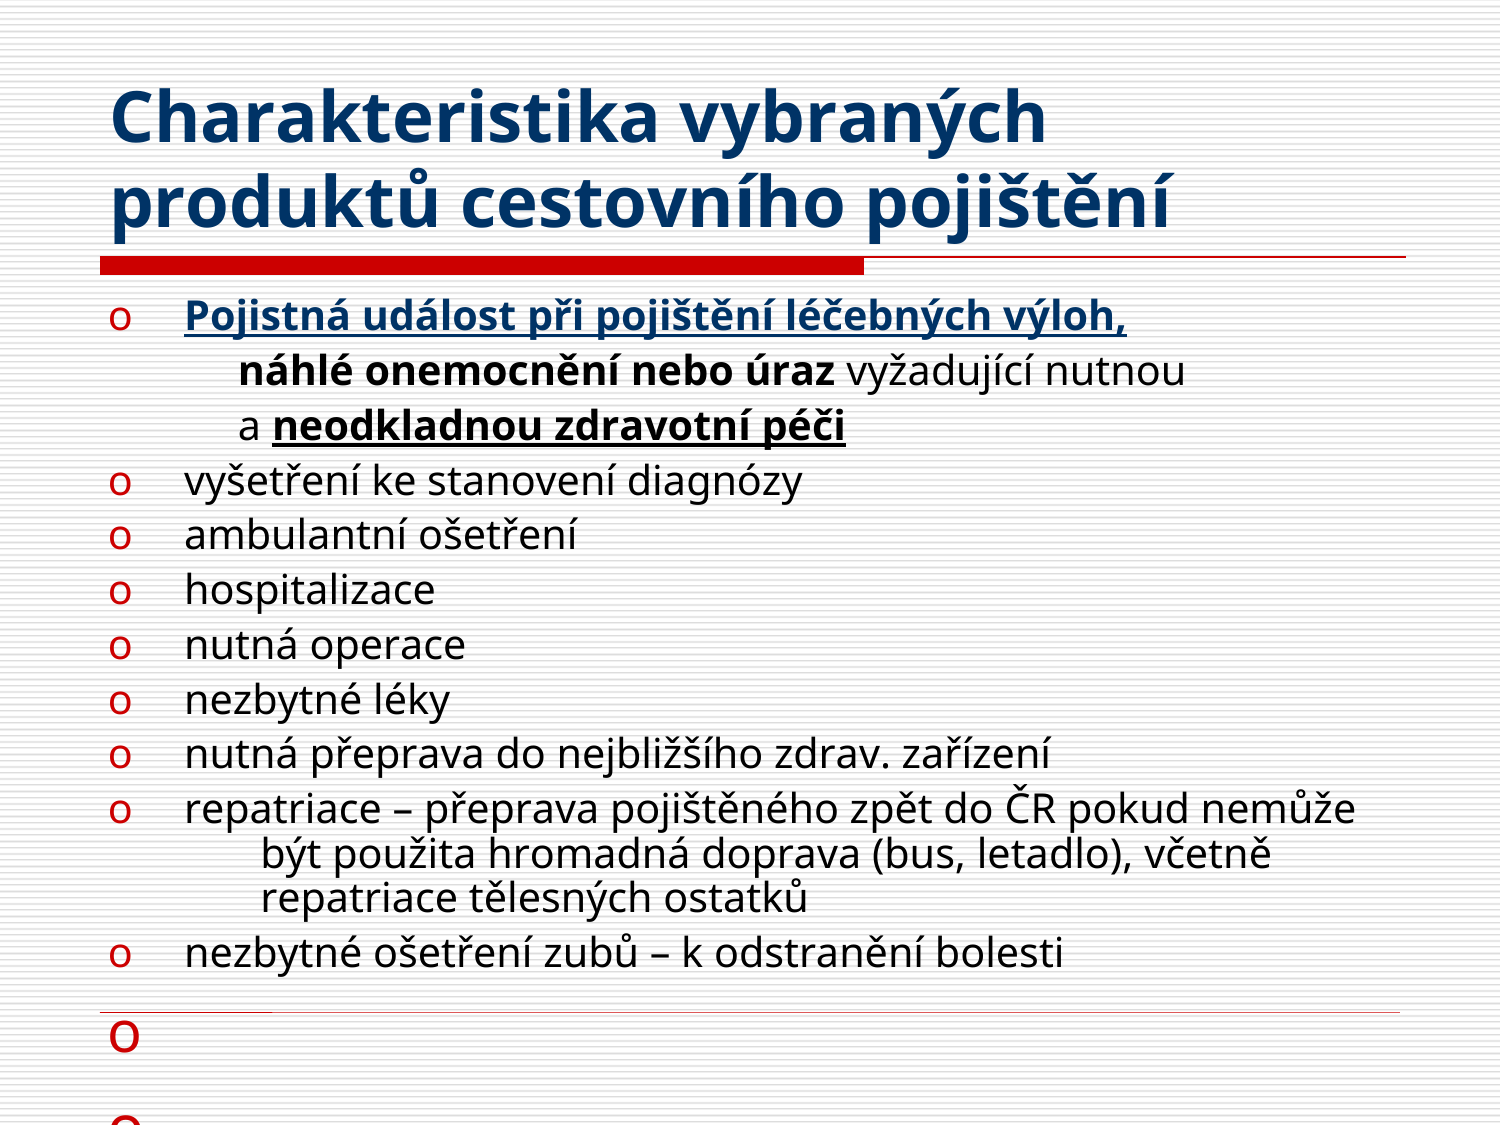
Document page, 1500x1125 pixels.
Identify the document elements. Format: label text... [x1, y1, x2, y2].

title Charakteristika vybraných produktů cestovního pojištění [94, 50, 1407, 250]
list Pojistná událost při pojištění léčebných výloh, náhlé onemocnění nebo úraz vyžadující nutnou a neodkladnou zdravotní péči vyšetření ke stanovení diagnózy ambulantní ošetření hospitalizace nutná operace nezbytné léky nutná přeprava do nejbližšího zdrav. zařízení repatriace – přeprava pojištěného zpět do ČR pokud nemůže být použita hromadná doprava (bus, letadlo), včetně repatriace tělesných ostatků nezbytné ošetření zubů – k odstranění bolesti [92, 287, 1406, 988]
